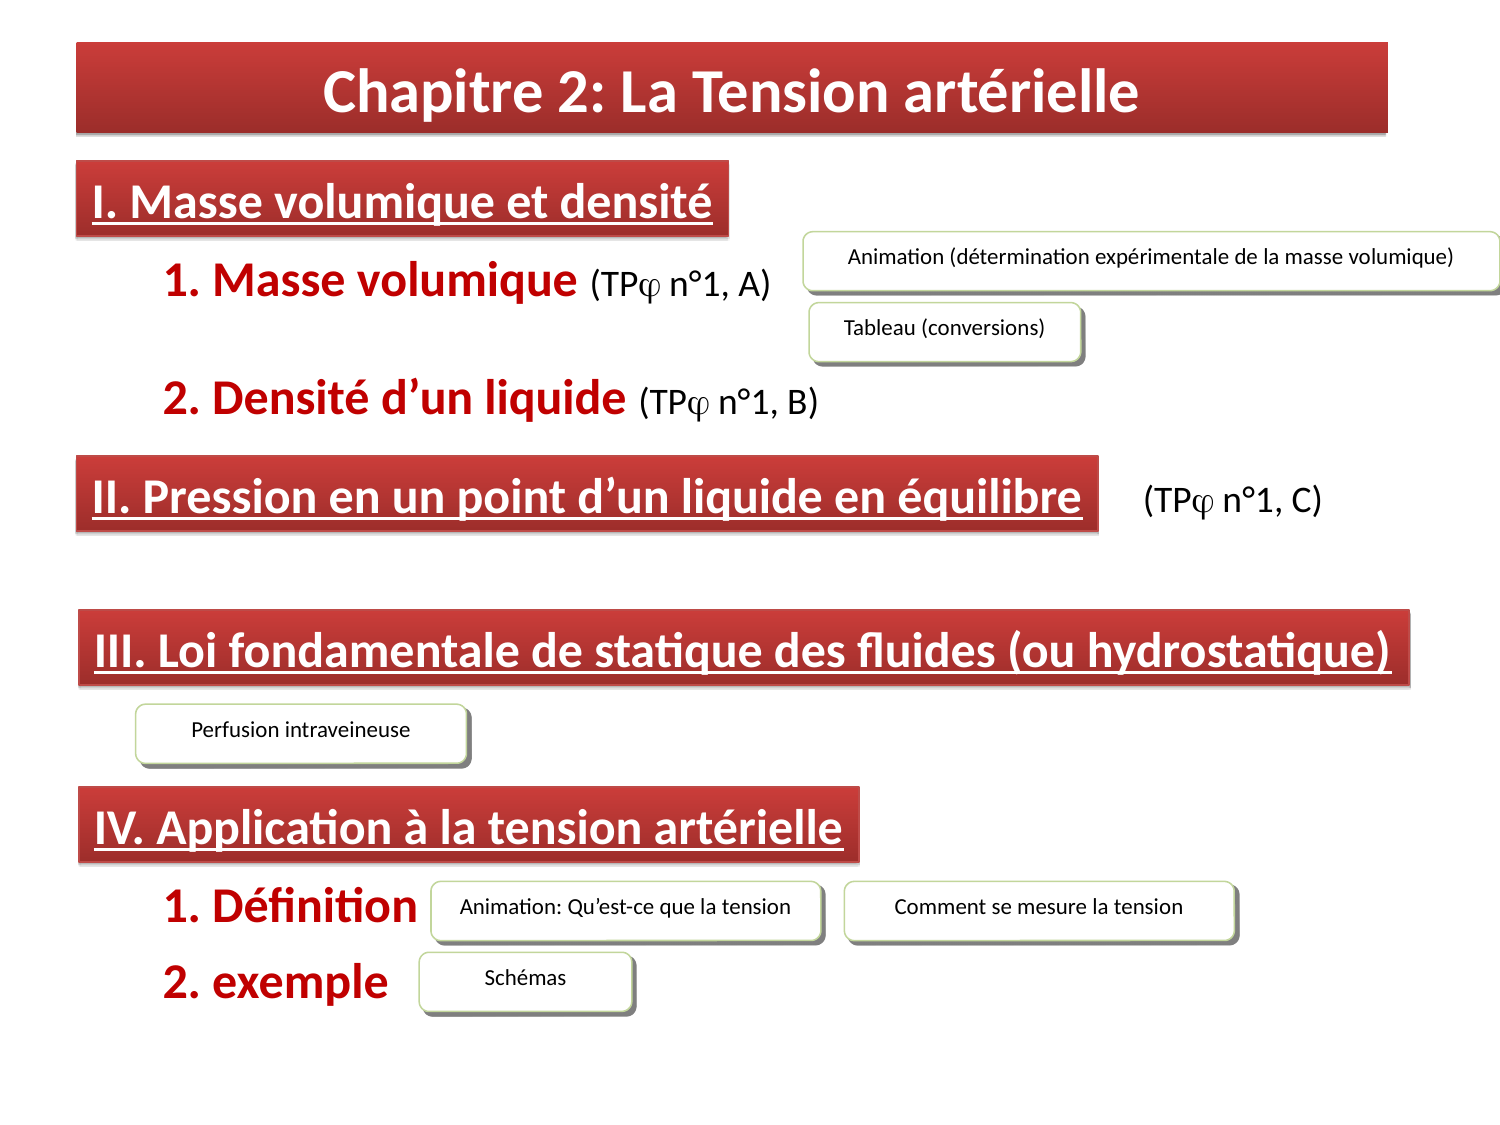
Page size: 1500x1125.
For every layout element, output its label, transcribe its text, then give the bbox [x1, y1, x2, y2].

text_box 1. Masse volumique (TP n°1, A) [147, 238, 787, 314]
text_box Animation (détermination expérimentale de la masse volumique) [803, 231, 1500, 291]
text_box I. Masse volumique et densité [76, 160, 729, 236]
text_box Schémas [419, 952, 632, 1012]
text_box 2. exemple [147, 940, 404, 1016]
text_box 2. Densité d’un liquide (TP n°1, B) [147, 356, 835, 432]
text_box III. Loi fondamentale de statique des fluides (ou hydrostatique) [78, 609, 1410, 685]
text_box IV. Application à la tension artérielle [78, 786, 859, 862]
text_box 1. Définition [147, 867, 435, 940]
text_box II. Pression en un point d’un liquide en équilibre [76, 456, 1099, 532]
text_box Animation: Qu’est-ce que la tension [430, 881, 821, 941]
text_box (TP n°1, C) [1128, 468, 1338, 528]
text_box Perfusion intraveineuse [135, 704, 467, 764]
text_box Chapitre 2: La Tension artérielle [76, 42, 1388, 133]
text_box Comment se mesure la tension [844, 881, 1235, 941]
text_box Tableau (conversions) [809, 302, 1081, 362]
